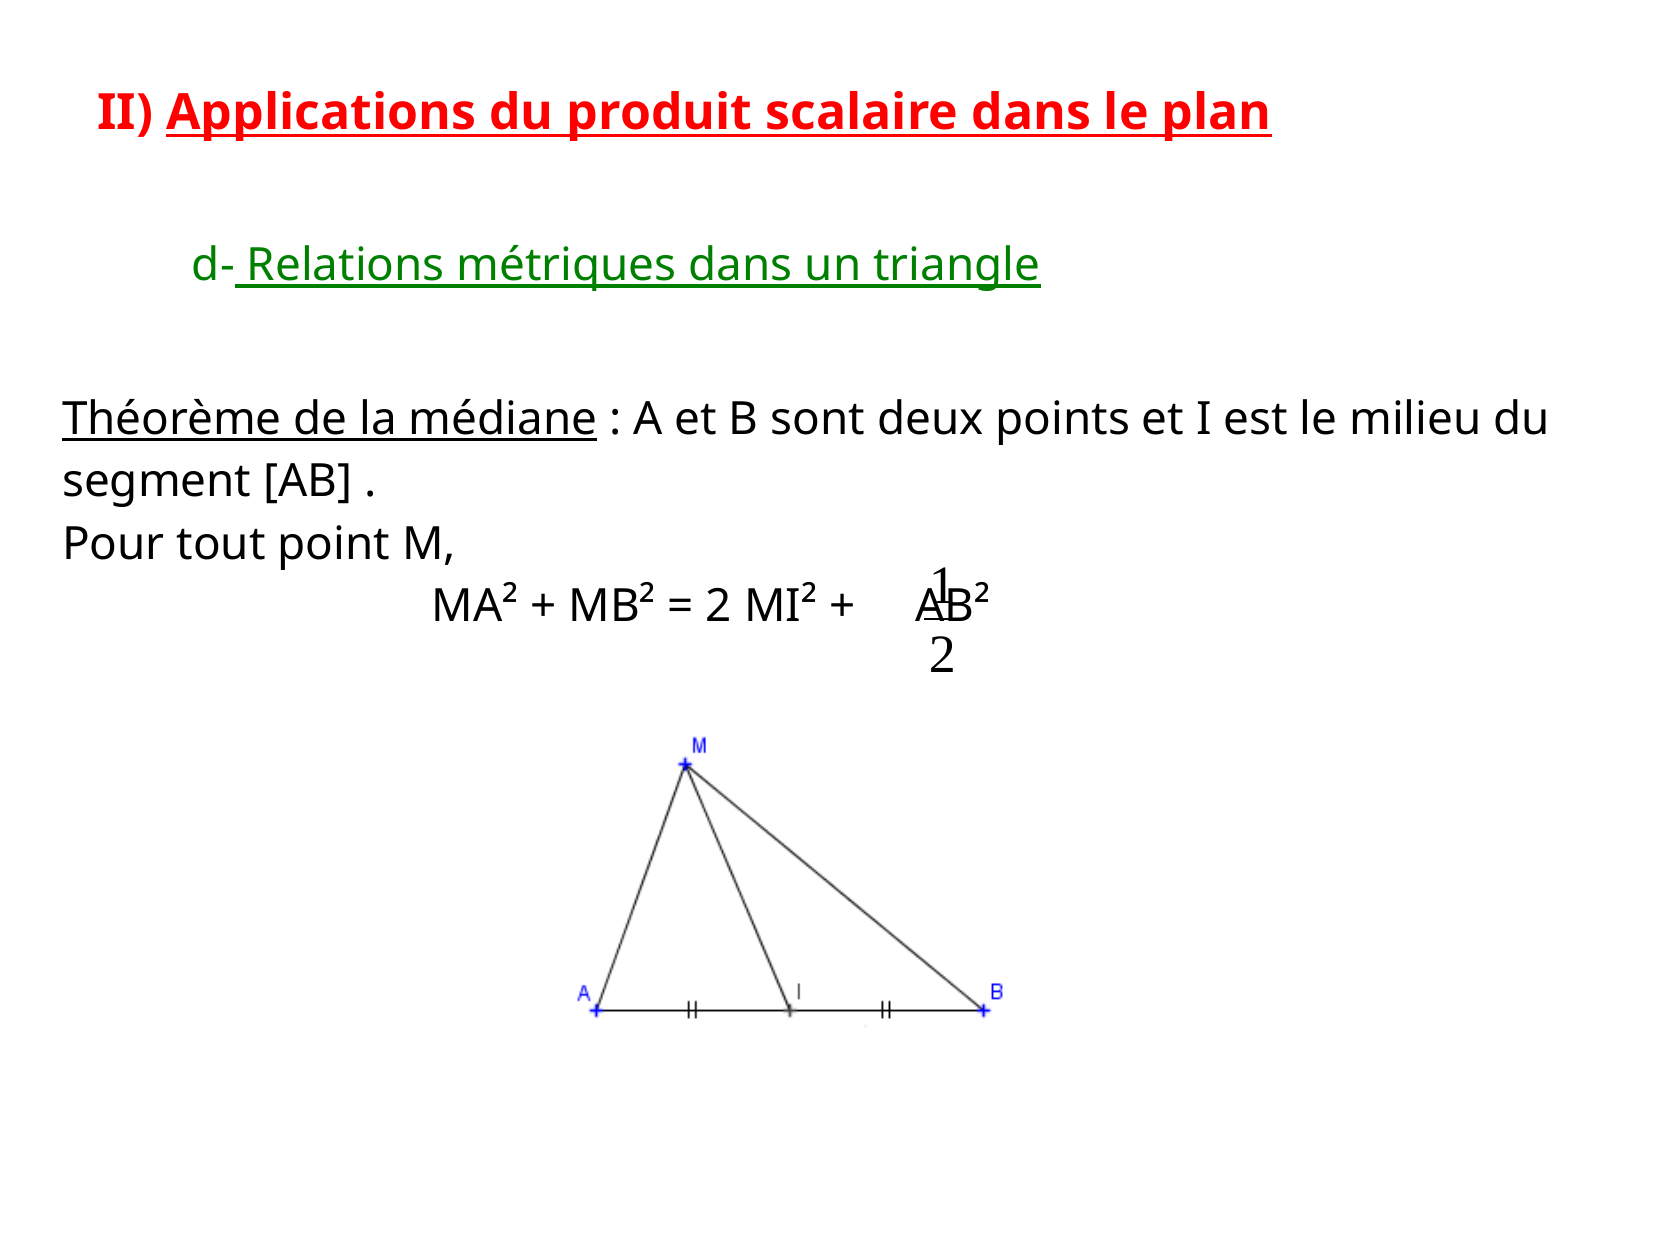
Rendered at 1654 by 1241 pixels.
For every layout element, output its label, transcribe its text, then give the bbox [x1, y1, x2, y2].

text_box d- Relations métriques dans un triangle [177, 224, 1193, 304]
picture [555, 720, 1040, 1060]
text_box II) Applications du produit scalaire dans le plan [82, 69, 1277, 154]
chart [916, 555, 968, 685]
text_box Théorème de la médiane : A et B sont deux points et I est le milieu du segment [AB] . Pour tout point M, MA² + MB² = 2 MI² + AB² [47, 377, 1595, 648]
